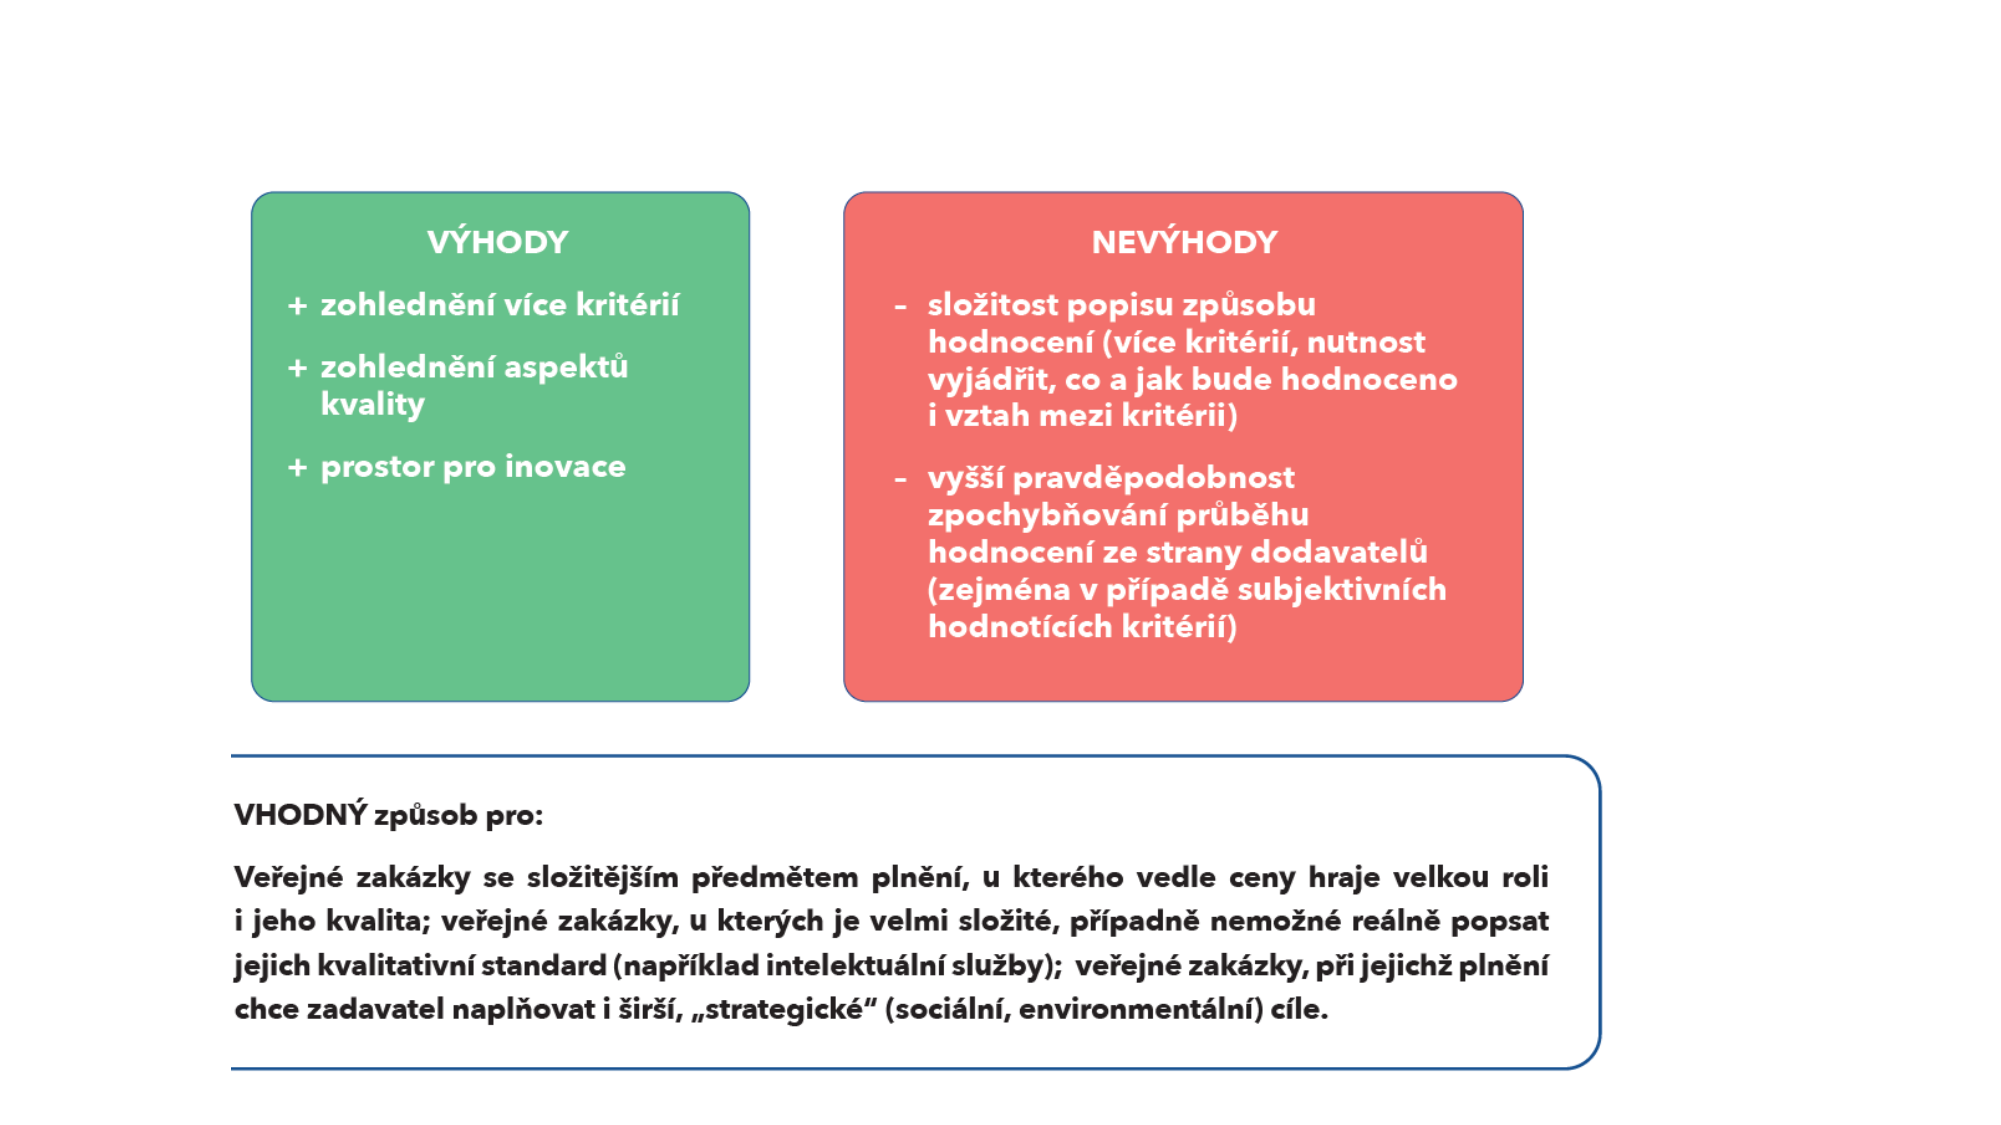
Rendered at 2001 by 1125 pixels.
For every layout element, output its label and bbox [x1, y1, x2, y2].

picture [231, 129, 1625, 1085]
